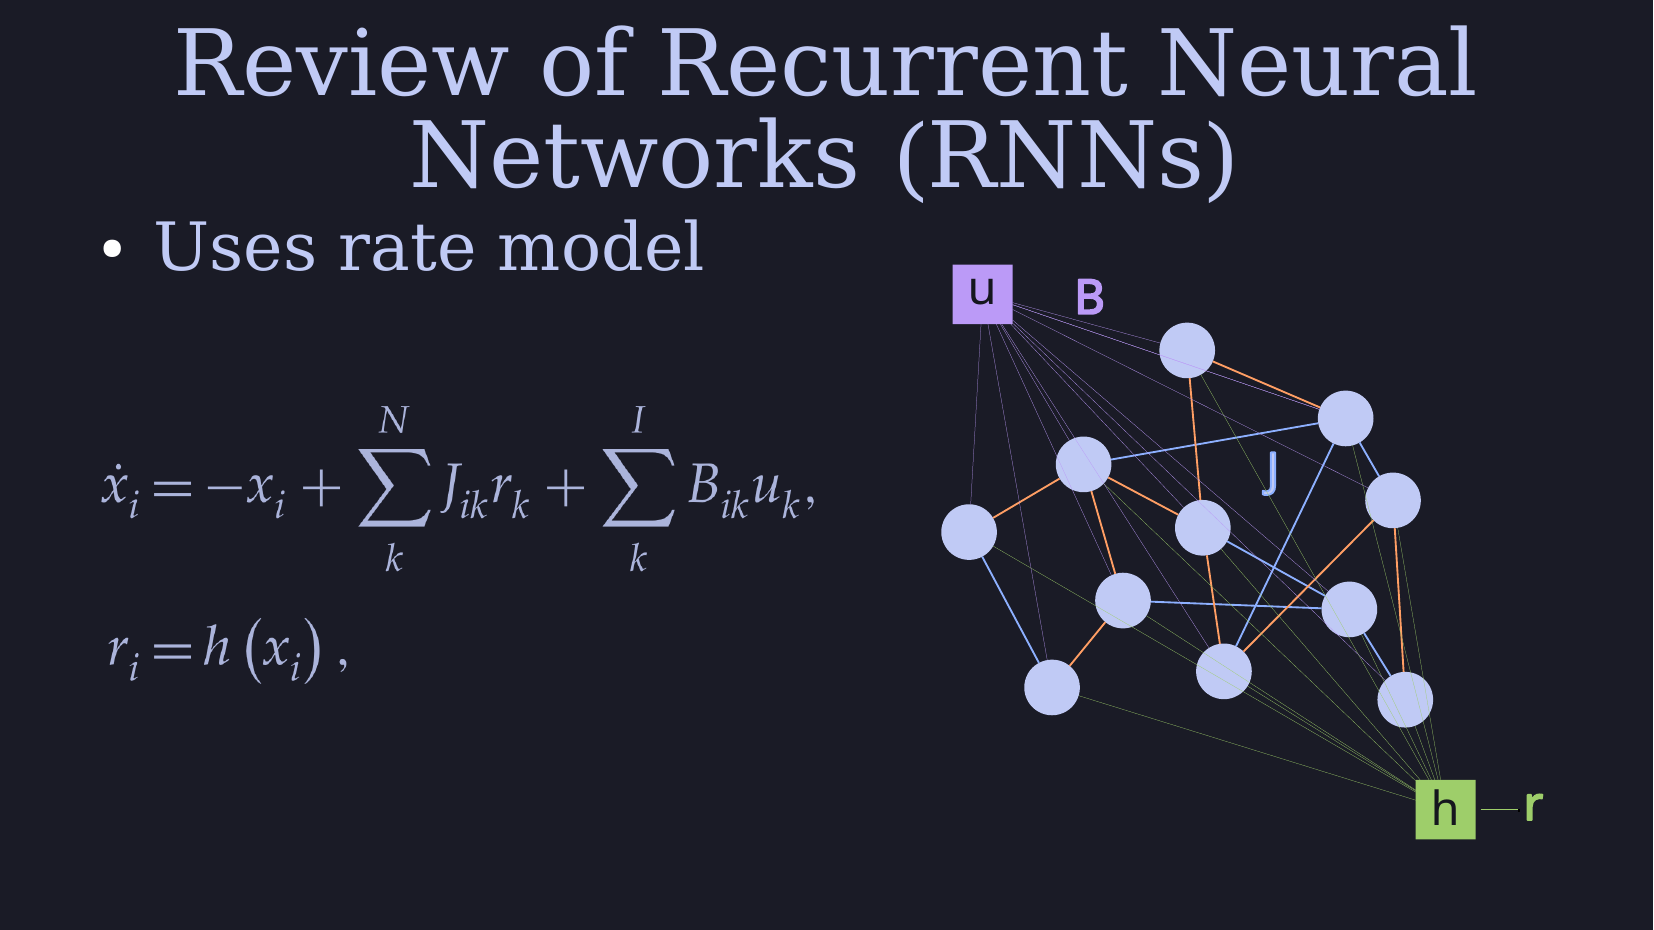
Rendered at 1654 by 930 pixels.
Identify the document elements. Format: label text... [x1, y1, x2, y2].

list Uses rate model [82, 217, 870, 757]
title Review of Recurrent Neural Networks (RNNs) [82, 22, 1571, 207]
picture [870, 203, 1613, 901]
picture [31, 378, 863, 722]
